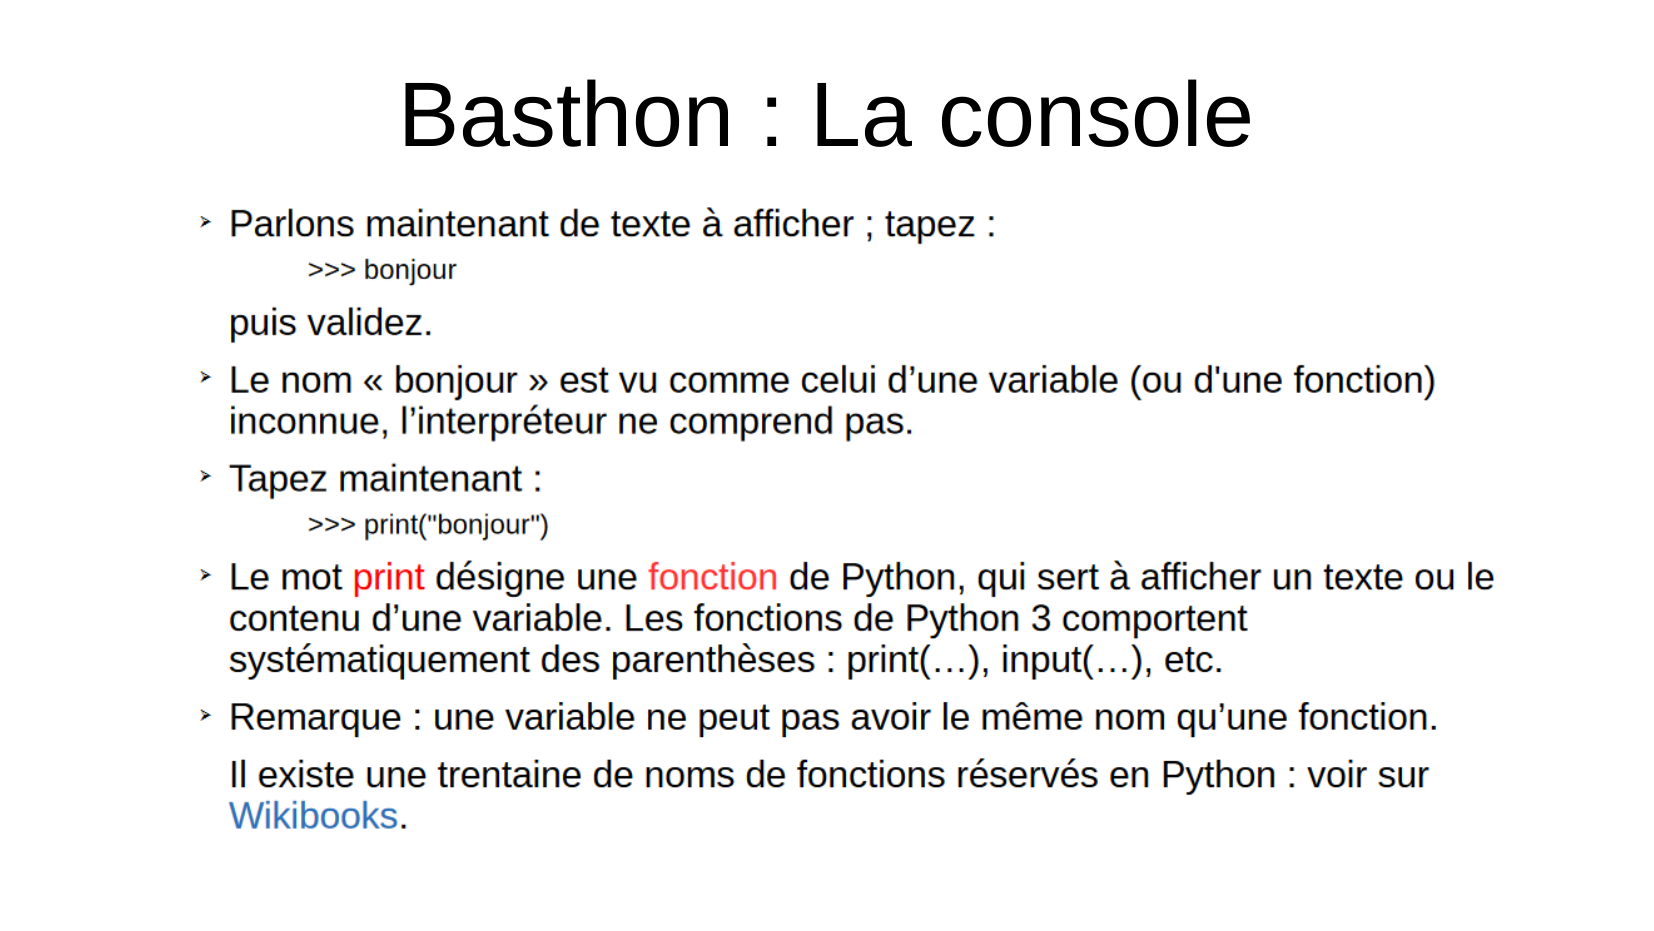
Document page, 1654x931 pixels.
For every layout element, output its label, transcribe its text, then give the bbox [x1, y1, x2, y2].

title Basthon : La console [82, 37, 1571, 193]
picture [180, 185, 1511, 856]
